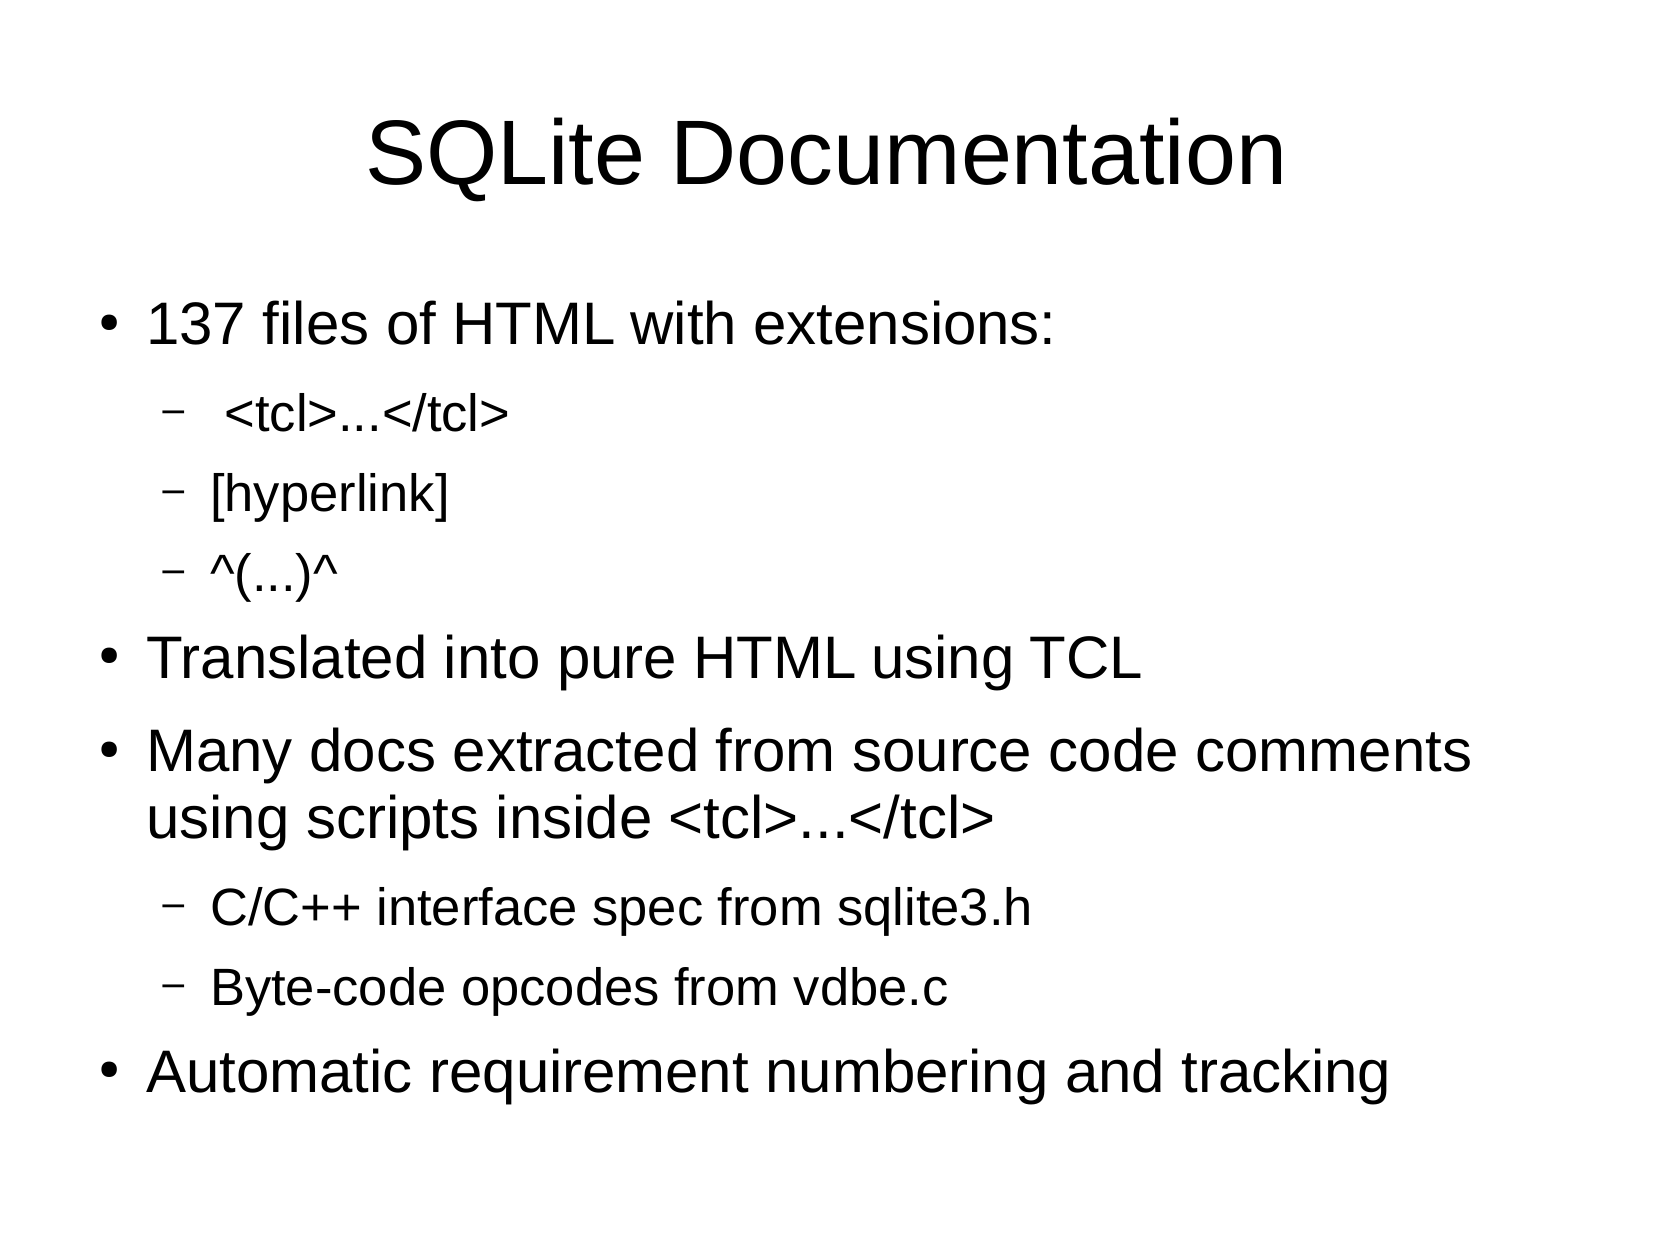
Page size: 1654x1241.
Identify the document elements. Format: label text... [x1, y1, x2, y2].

title SQLite Documentation [82, 49, 1571, 257]
list 137 files of HTML with extensions: <tcl>...</tcl> [hyperlink] ^(...)^ Translated into pure HTML using TCL Many docs extracted from source code comments using scripts inside <tcl>...</tcl> C/C++ interface spec from sqlite3.h Byte-code opcodes from vdbe.c Automatic requirement numbering and tracking [82, 290, 1571, 1109]
